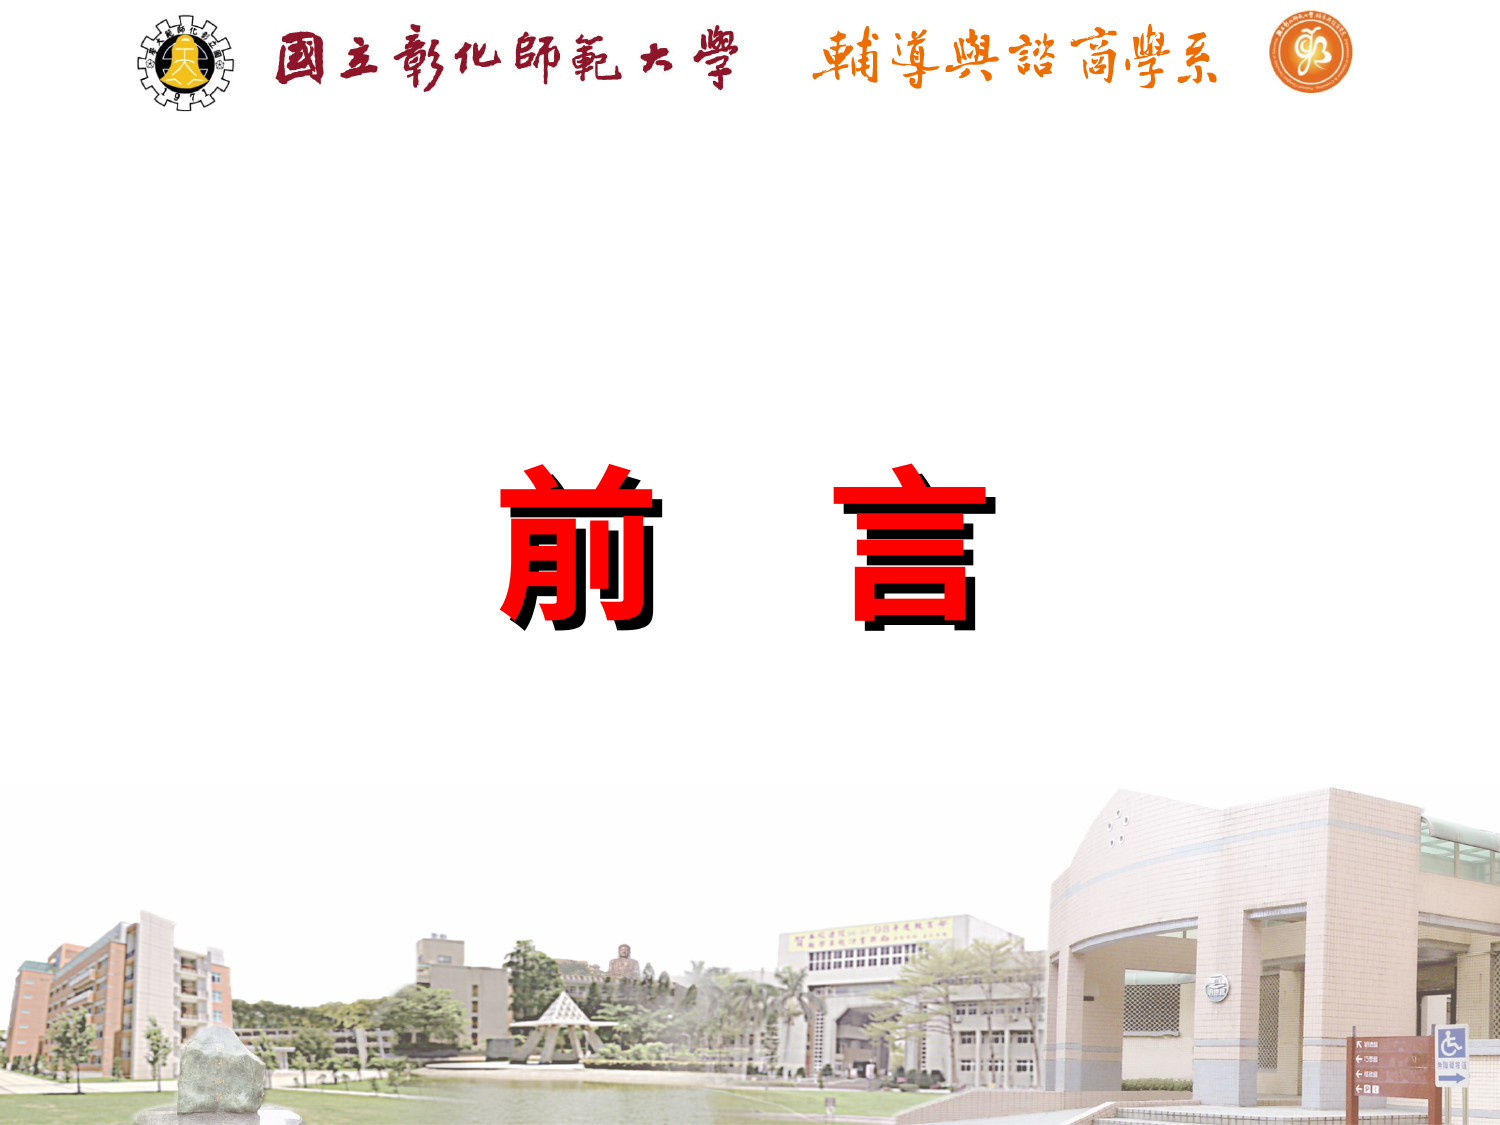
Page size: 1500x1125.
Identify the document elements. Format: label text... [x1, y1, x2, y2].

title 前 言 [478, 432, 1010, 621]
